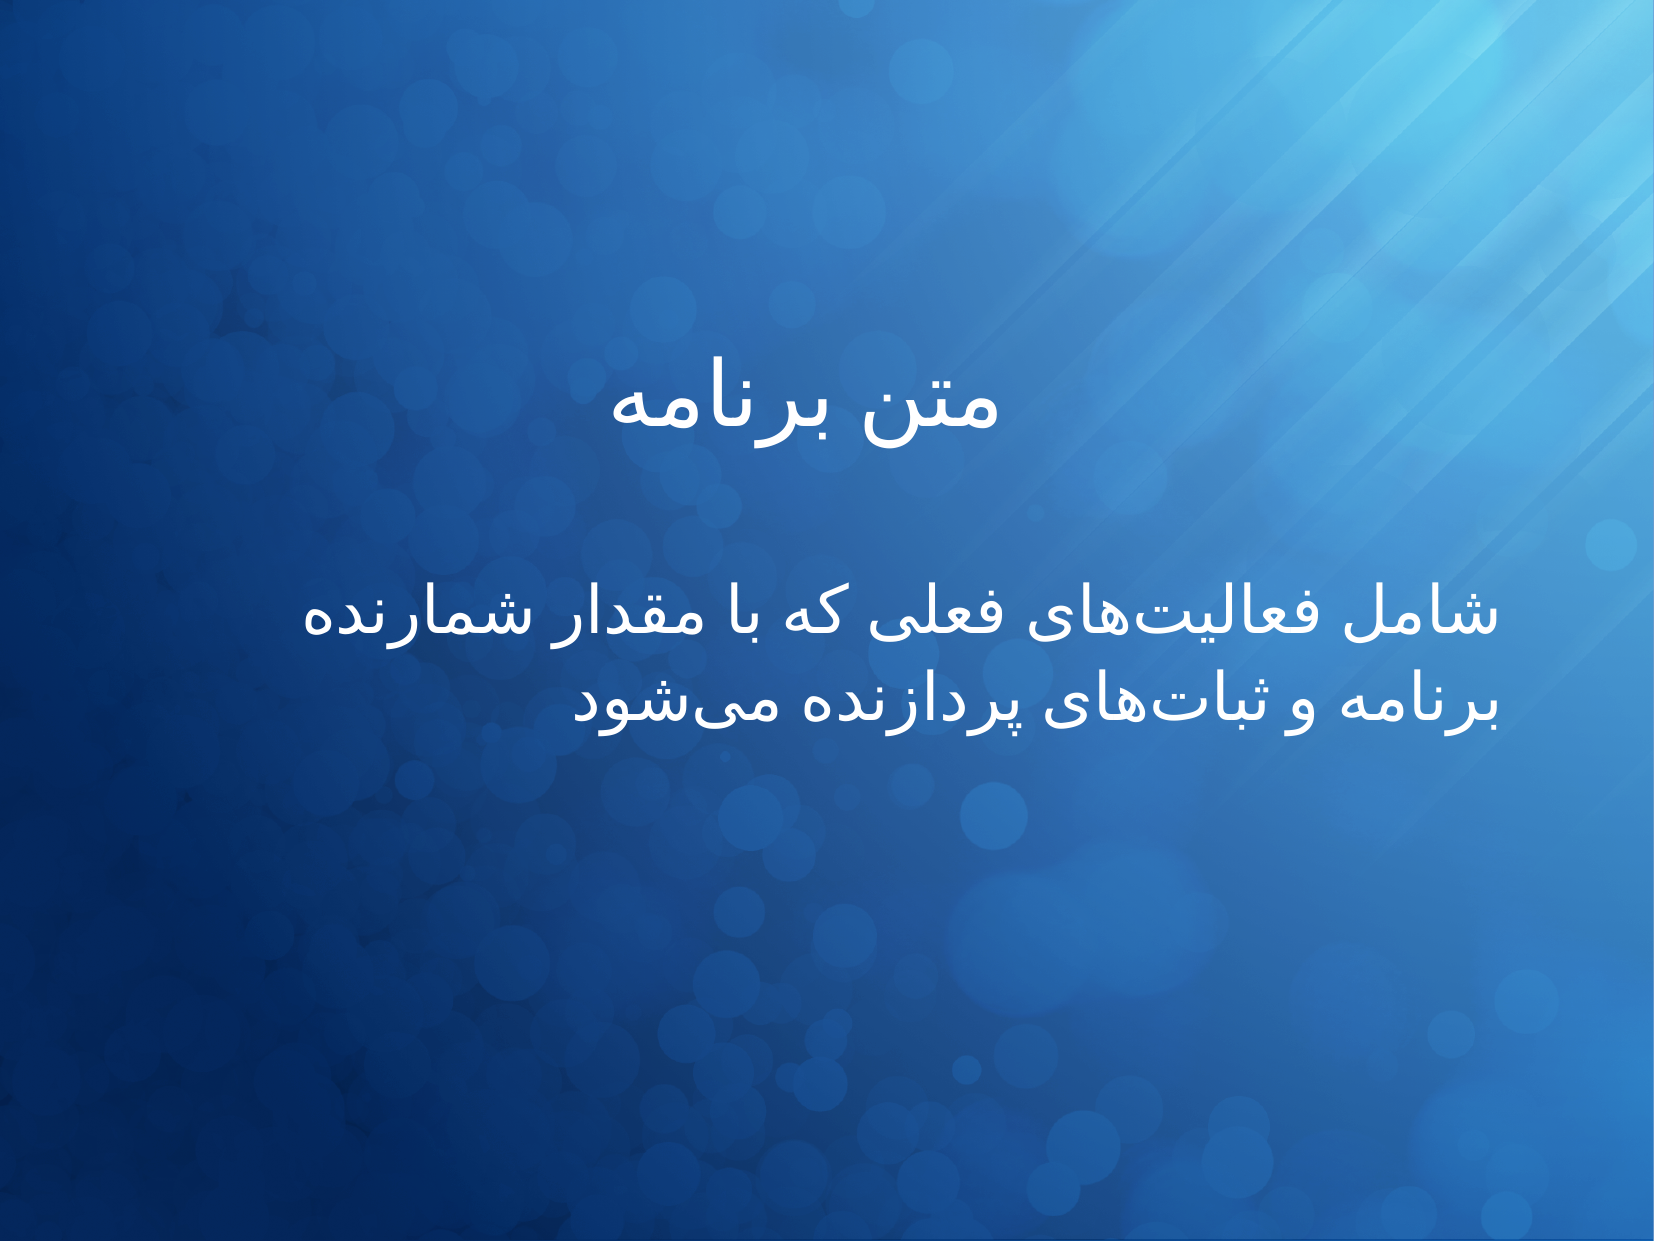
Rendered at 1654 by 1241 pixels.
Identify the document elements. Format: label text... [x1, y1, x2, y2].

title متن برنامه [112, 319, 1501, 488]
picture [0, 0, 1654, 1241]
list شامل فعالیت‌های فعلی که با مقدار شمارنده برنامه و ثبات‌های پردازنده می‌شود [122, 573, 1576, 938]
